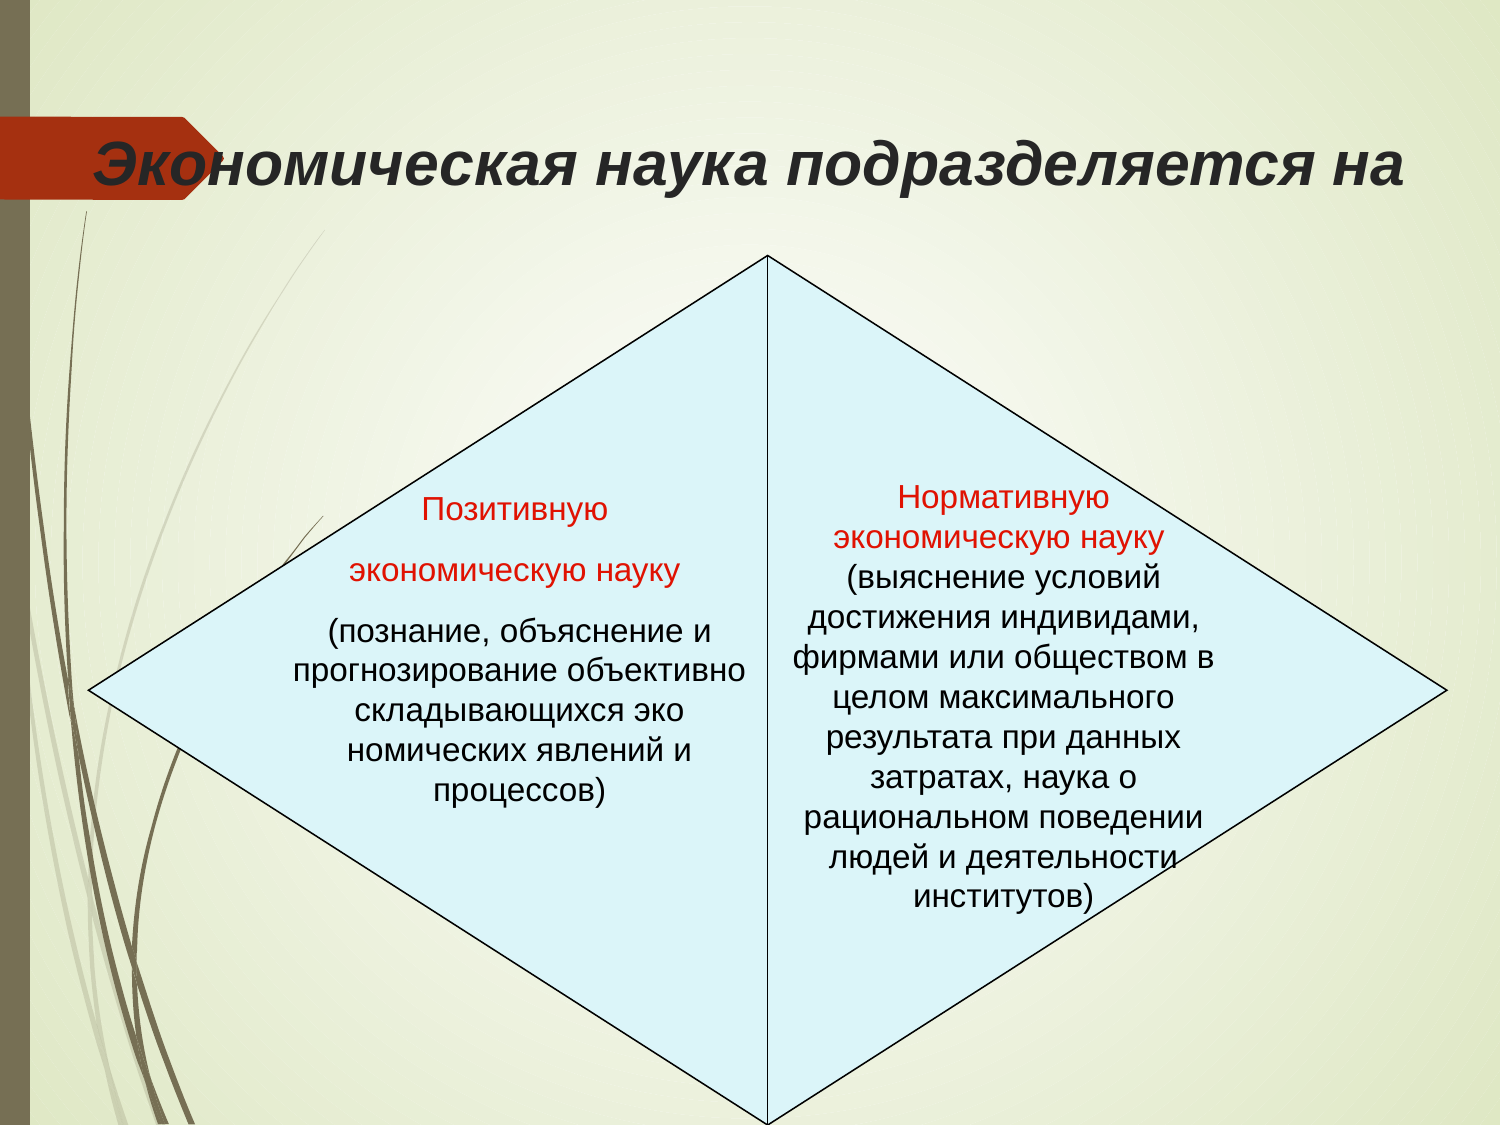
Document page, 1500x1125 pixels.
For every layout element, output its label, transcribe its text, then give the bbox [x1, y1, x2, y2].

text_box [88, 569, 277, 811]
text_box [347, 856, 1081, 1125]
text_box [1246, 561, 1447, 819]
text_box Позитивную экономическую науку (познание, объяснение и прогнозирование объективно складывающихся эко­номических явлений и процессов) [277, 479, 761, 856]
text_box Нормативную экономическую науку (выяснение условий достижения индивидами, фирмами или обществом в целом максимального результата при данных затратах, наука о рациональном поведении людей и деятельности институтов) [761, 467, 1246, 925]
text_box [418, 255, 1099, 479]
title Экономическая наука подразделяется на [75, 115, 1426, 256]
